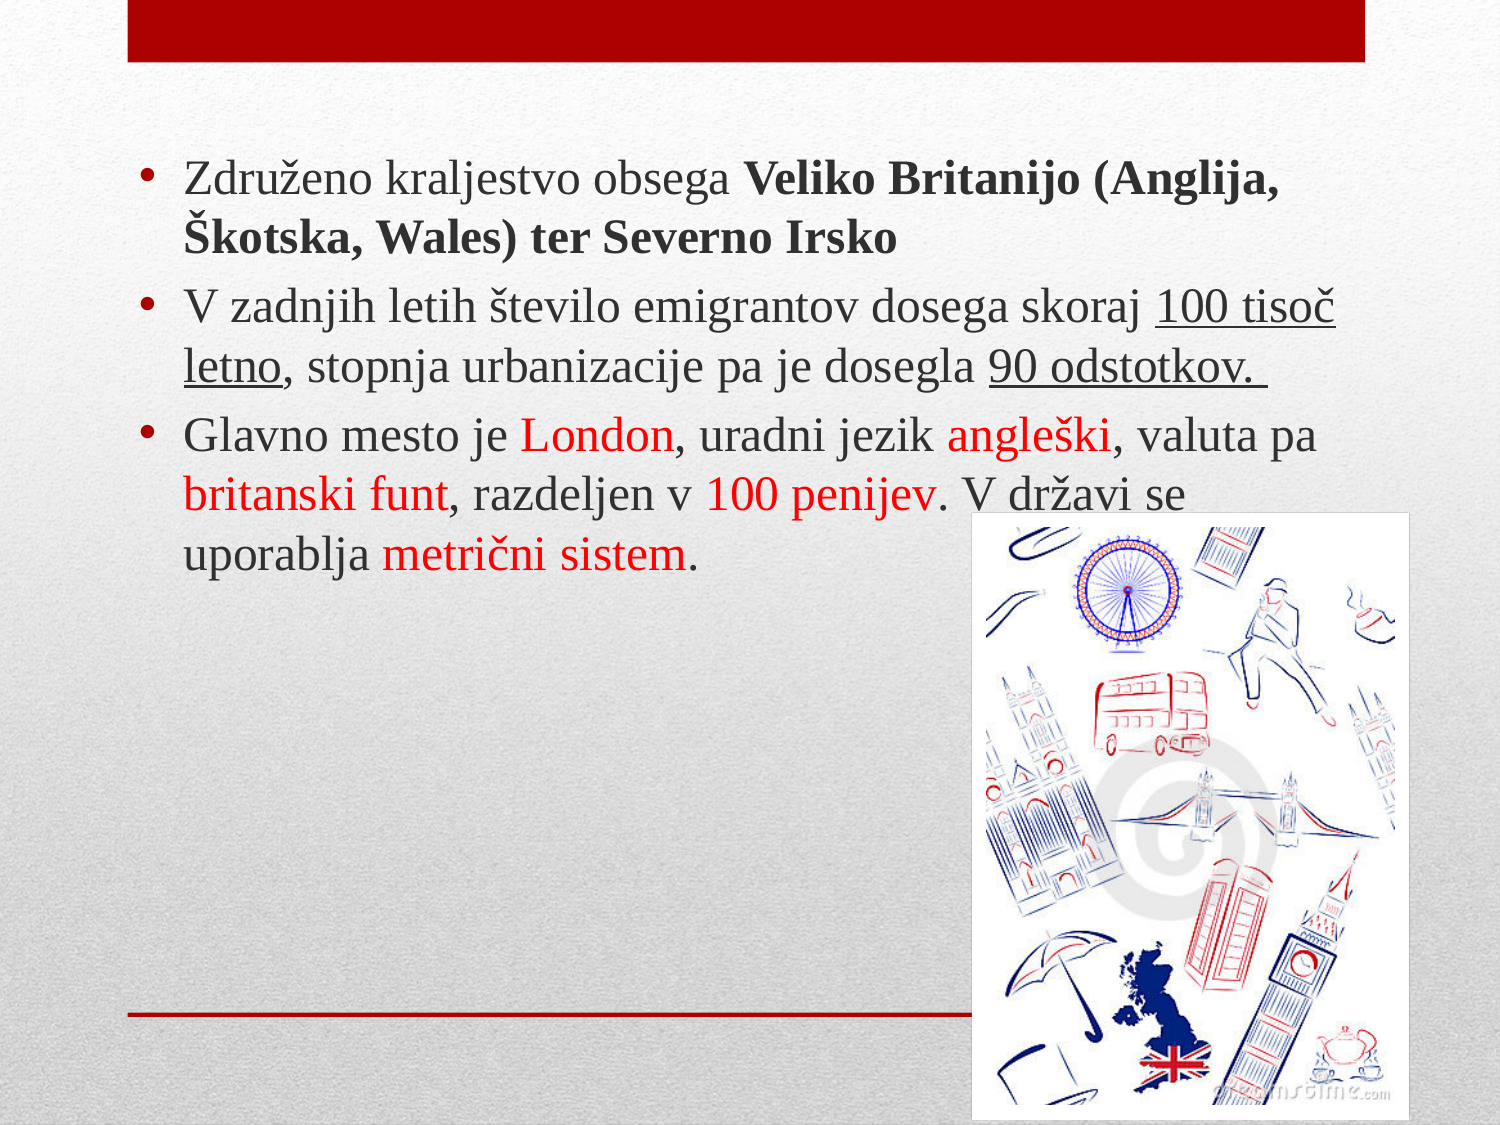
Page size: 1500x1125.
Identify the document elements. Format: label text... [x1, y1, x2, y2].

list Združeno kraljestvo obsega Veliko Britanijo (Anglija, Škotska, Wales) ter Severno Irsko V zadnjih letih število emigrantov dosega skoraj 100 tisoč letno, stopnja urbanizacije pa je dosegla 90 odstotkov. Glavno mesto je London, uradni jezik angleški, valuta pa britanski funt, razdeljen v 100 penijev. V državi se uporablja metrični sistem. [123, 137, 1352, 611]
picture [0, 0, 1500, 1125]
